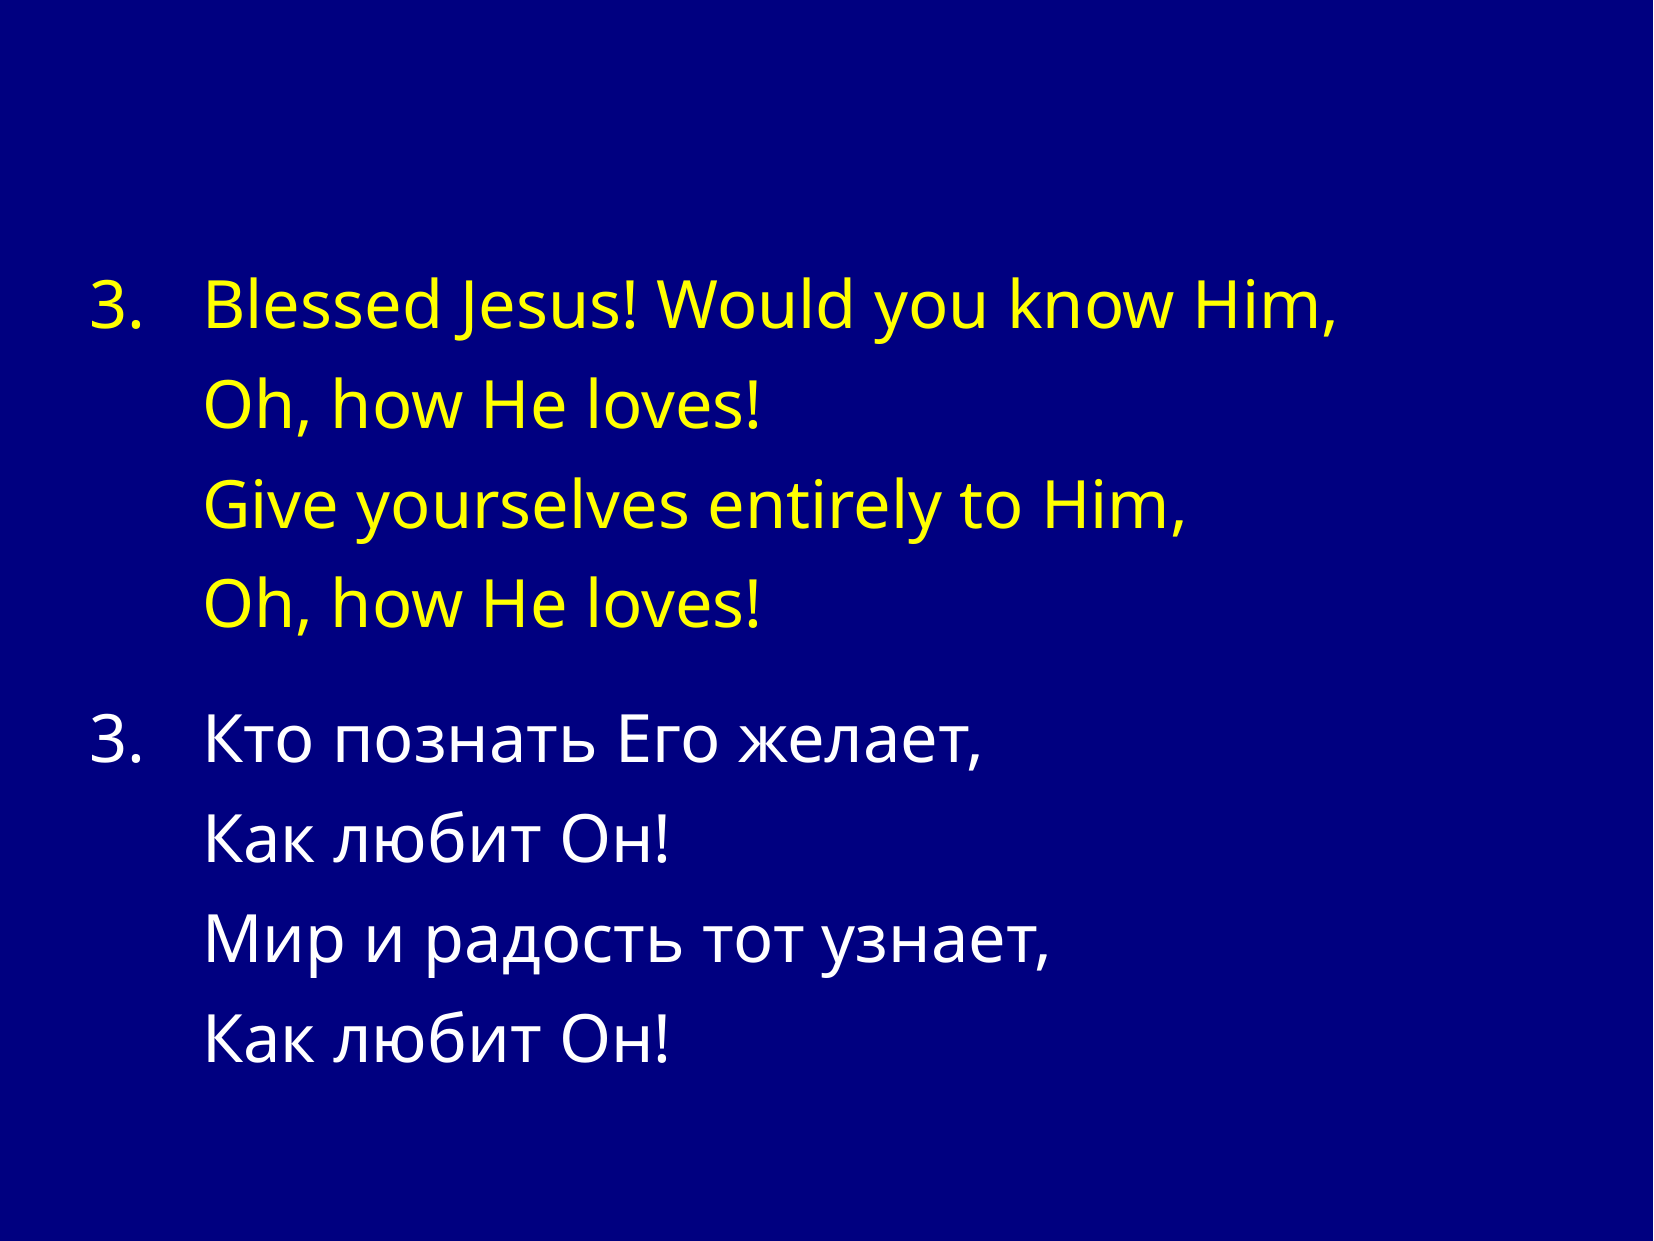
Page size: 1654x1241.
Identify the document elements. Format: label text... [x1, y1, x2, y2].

text_box 3. Blessed Jesus! Would you know Him, Oh, how He loves! Give yourselves entirely to Him, Oh, how He loves! [75, 150, 1576, 638]
text_box 3. Кто познать Его желает, Как любит Он! Мир и радость тот узнает, Как любит Он! [75, 675, 1576, 1163]
